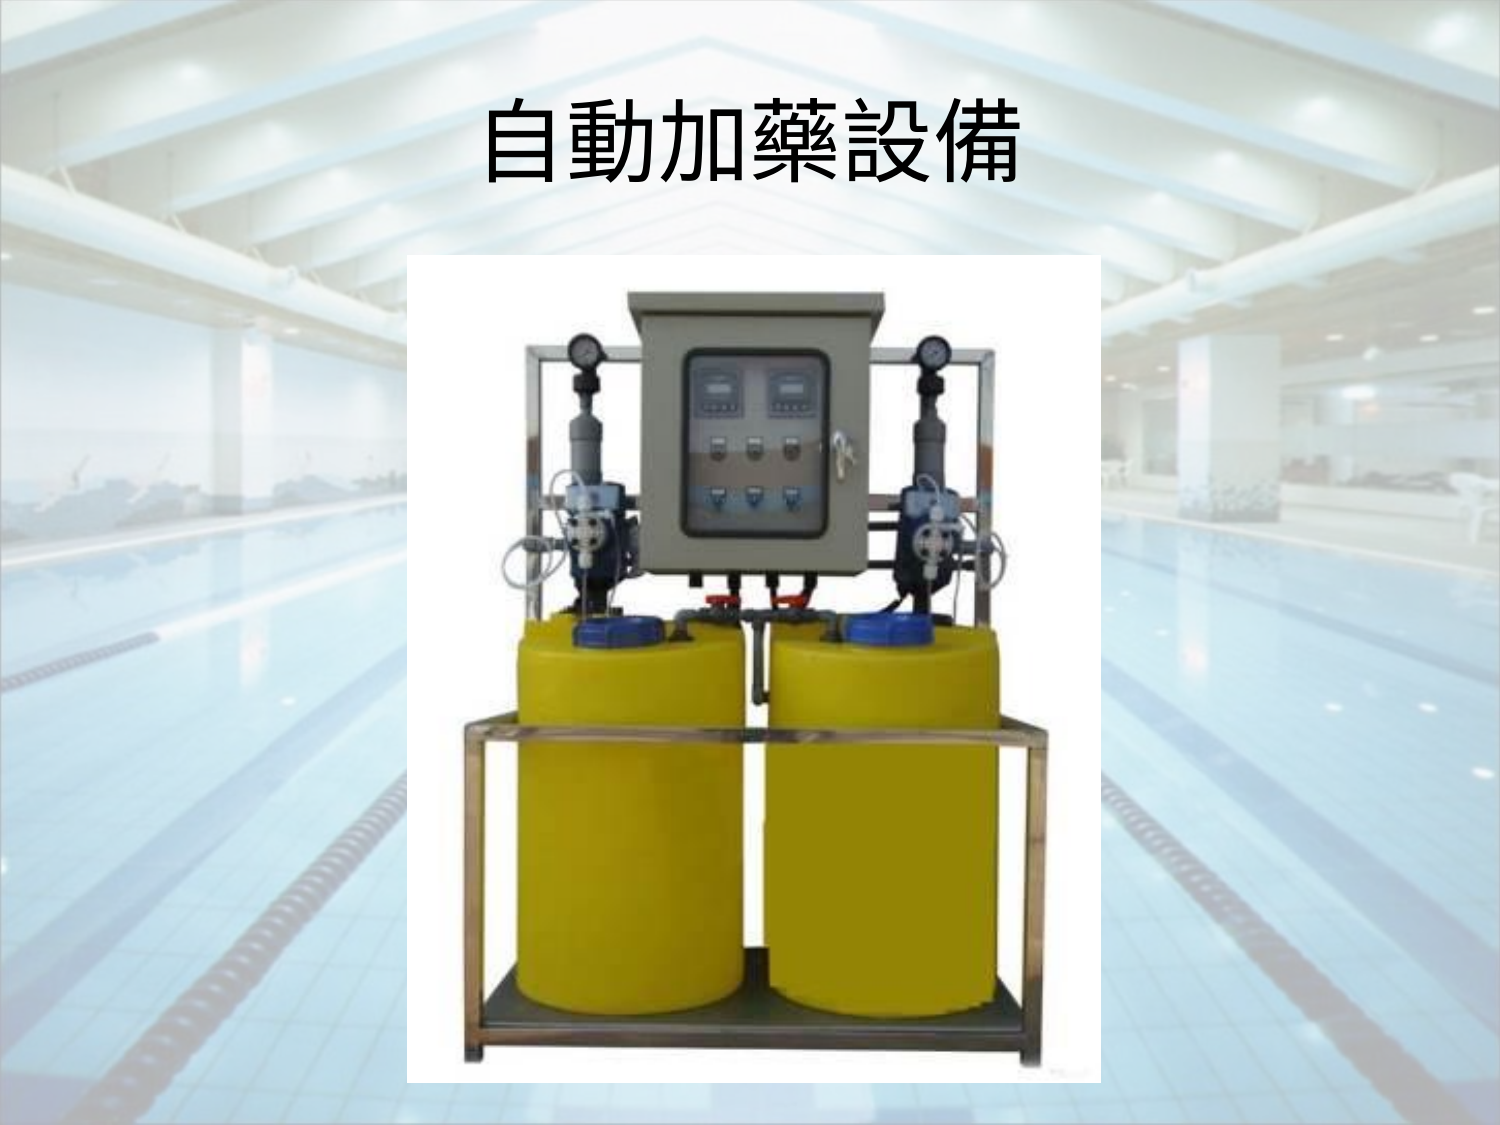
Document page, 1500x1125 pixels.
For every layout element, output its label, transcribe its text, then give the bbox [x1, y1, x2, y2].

picture [407, 255, 1101, 1083]
title 自動加藥設備 [75, 45, 1425, 233]
